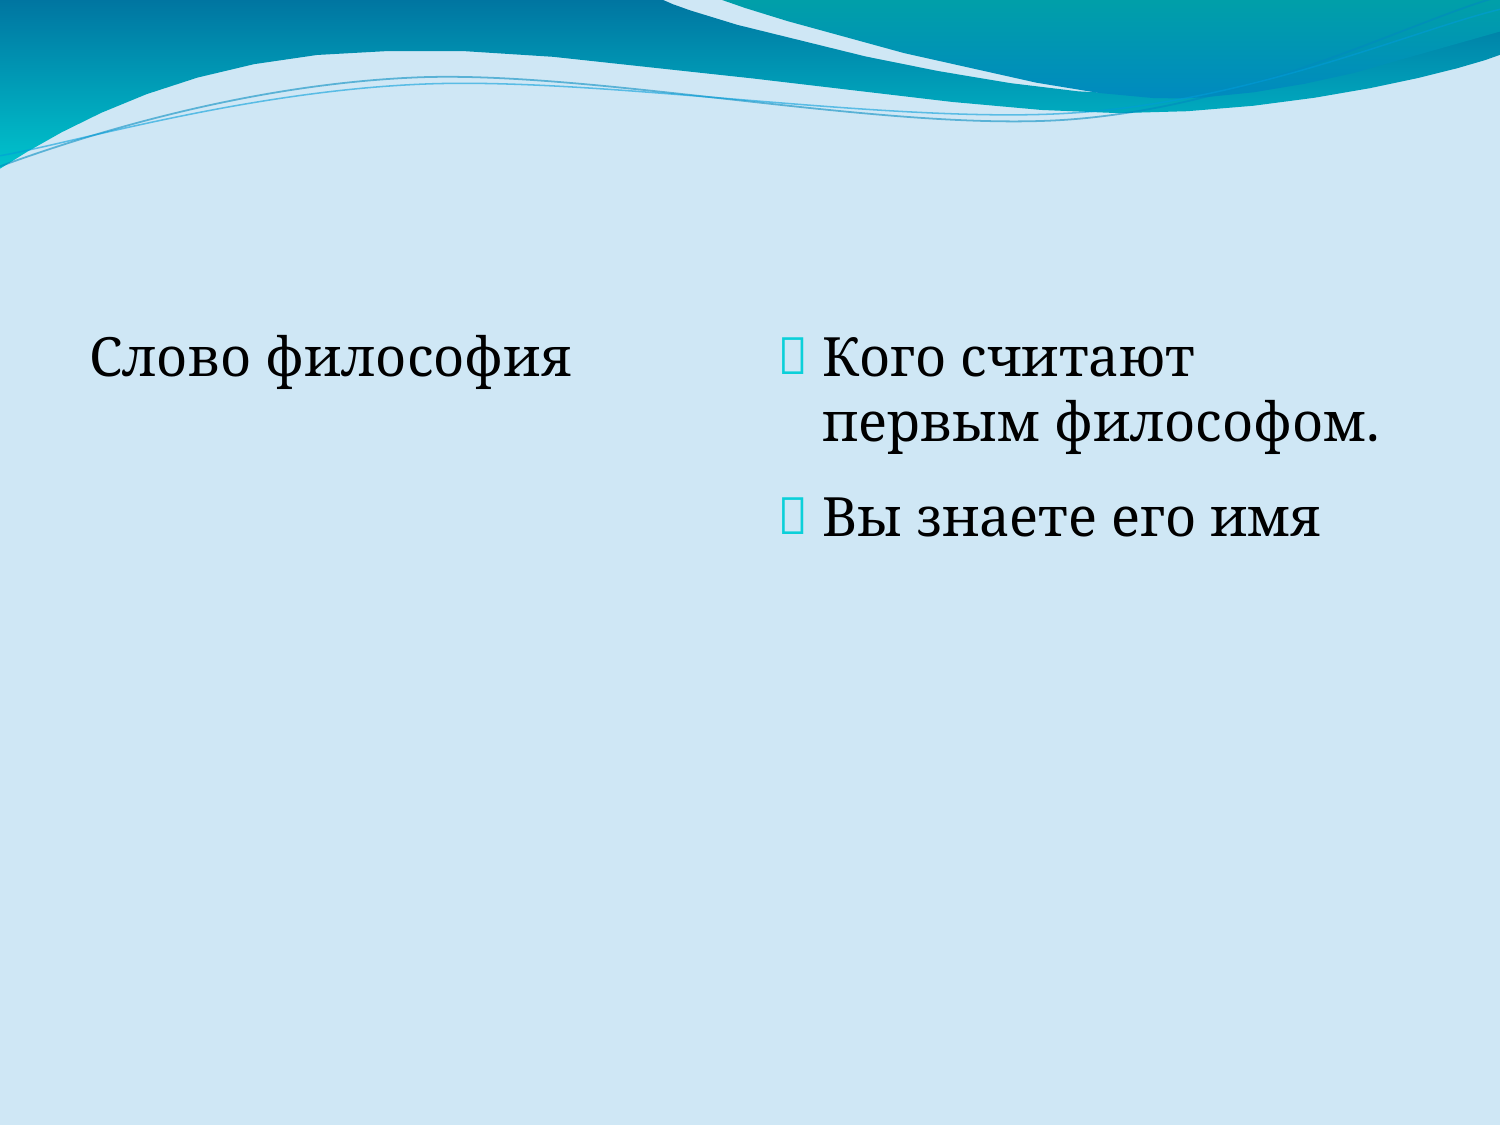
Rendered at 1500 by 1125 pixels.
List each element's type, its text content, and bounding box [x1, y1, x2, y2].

list Слово философия [75, 314, 738, 1043]
list Кого считают первым философом. Вы знаете его имя [762, 314, 1425, 1043]
title [75, 115, 1425, 303]
